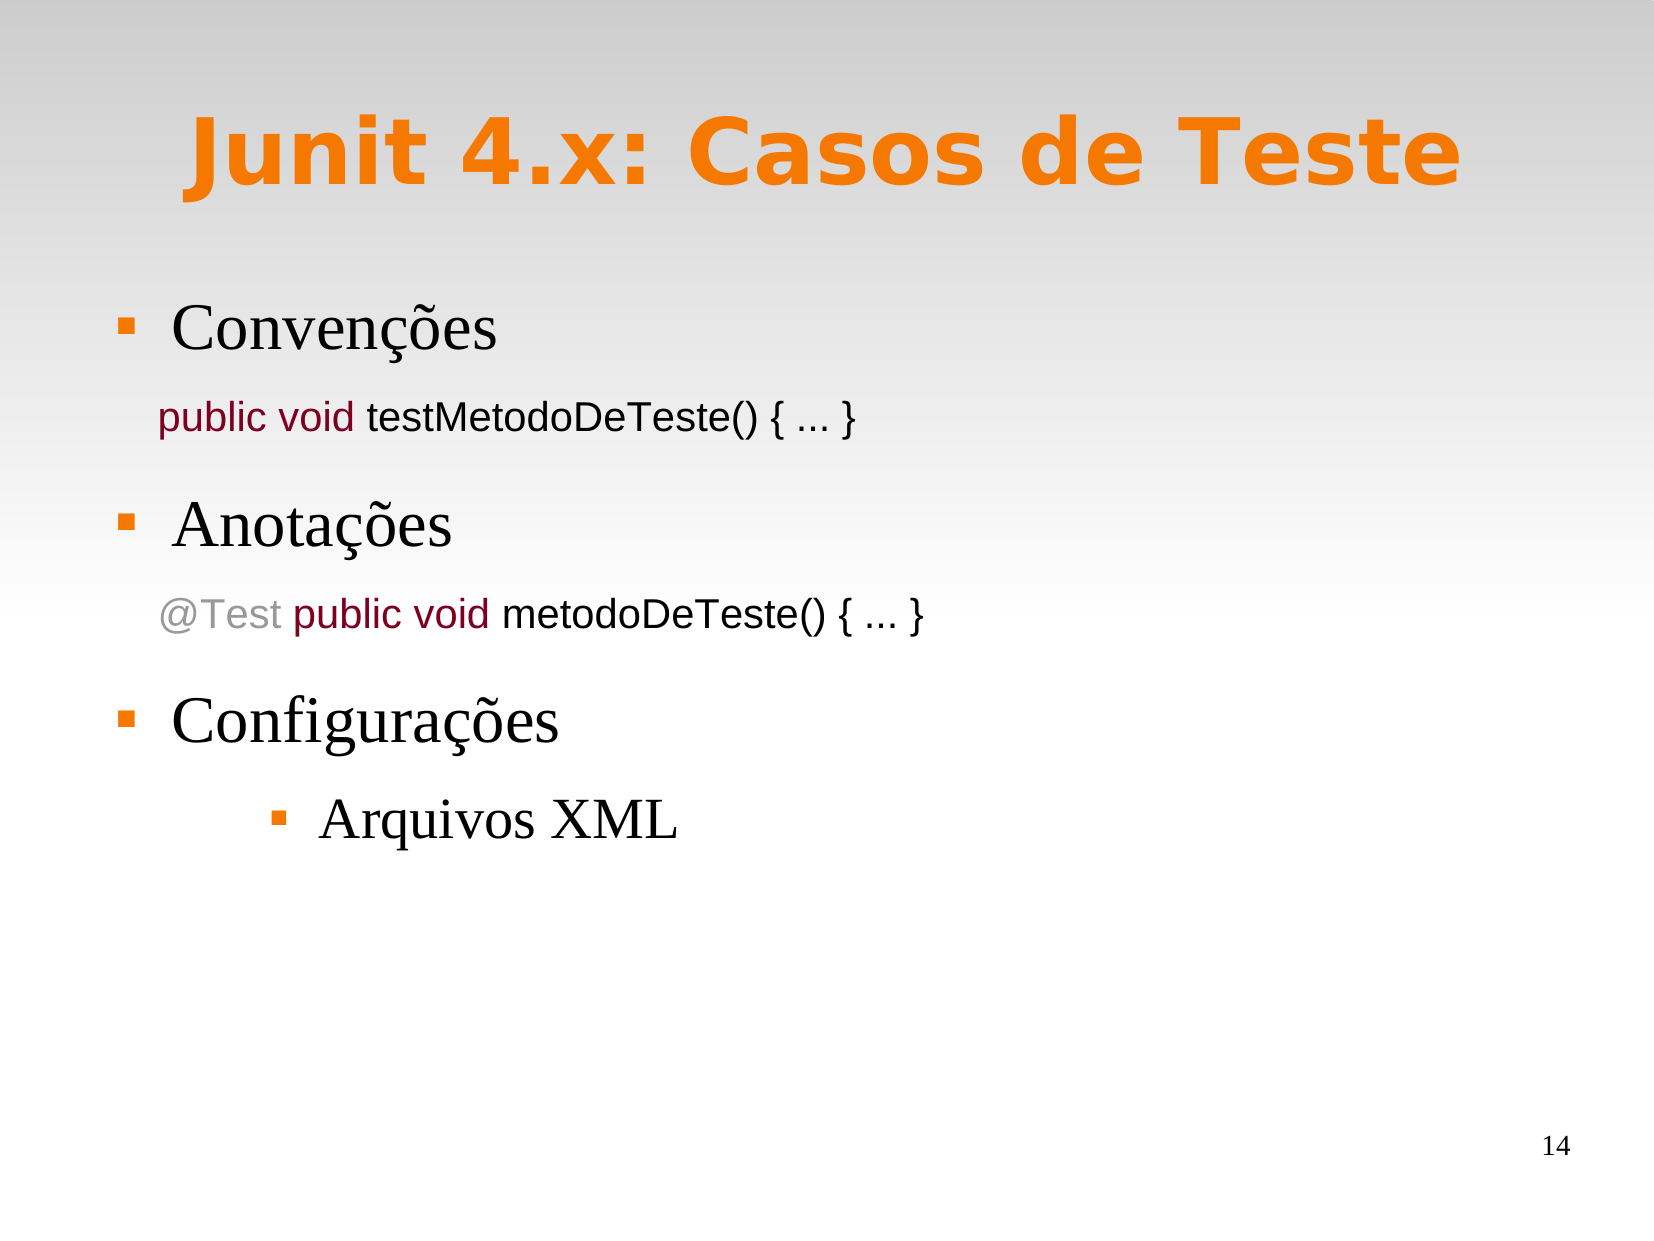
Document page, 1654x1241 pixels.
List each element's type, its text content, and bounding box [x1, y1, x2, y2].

title Junit 4.x: Casos de Teste [82, 49, 1571, 257]
list Convenções public void testMetodoDeTeste() { ... } Anotações @Test public void metodoDeTeste() { ... } Configurações Arquivos XML [82, 290, 1571, 1094]
